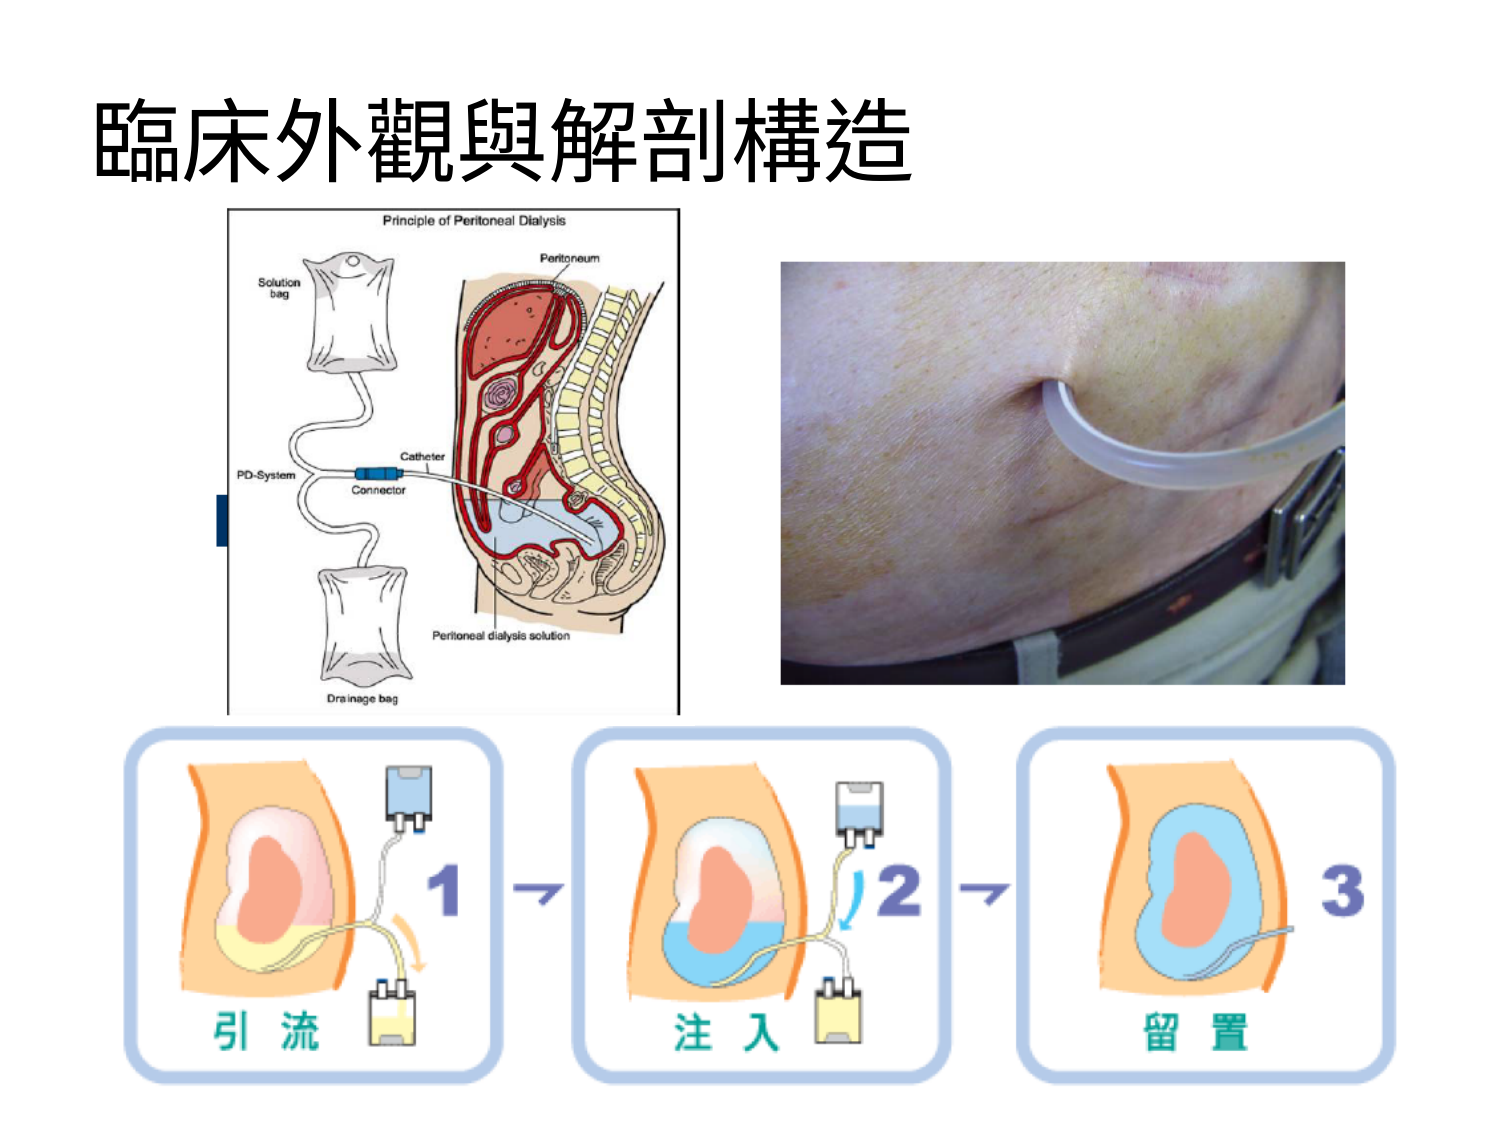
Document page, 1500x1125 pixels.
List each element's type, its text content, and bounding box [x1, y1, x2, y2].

picture [85, 199, 1430, 1114]
title 臨床外觀與解剖構造 [75, 45, 1426, 233]
